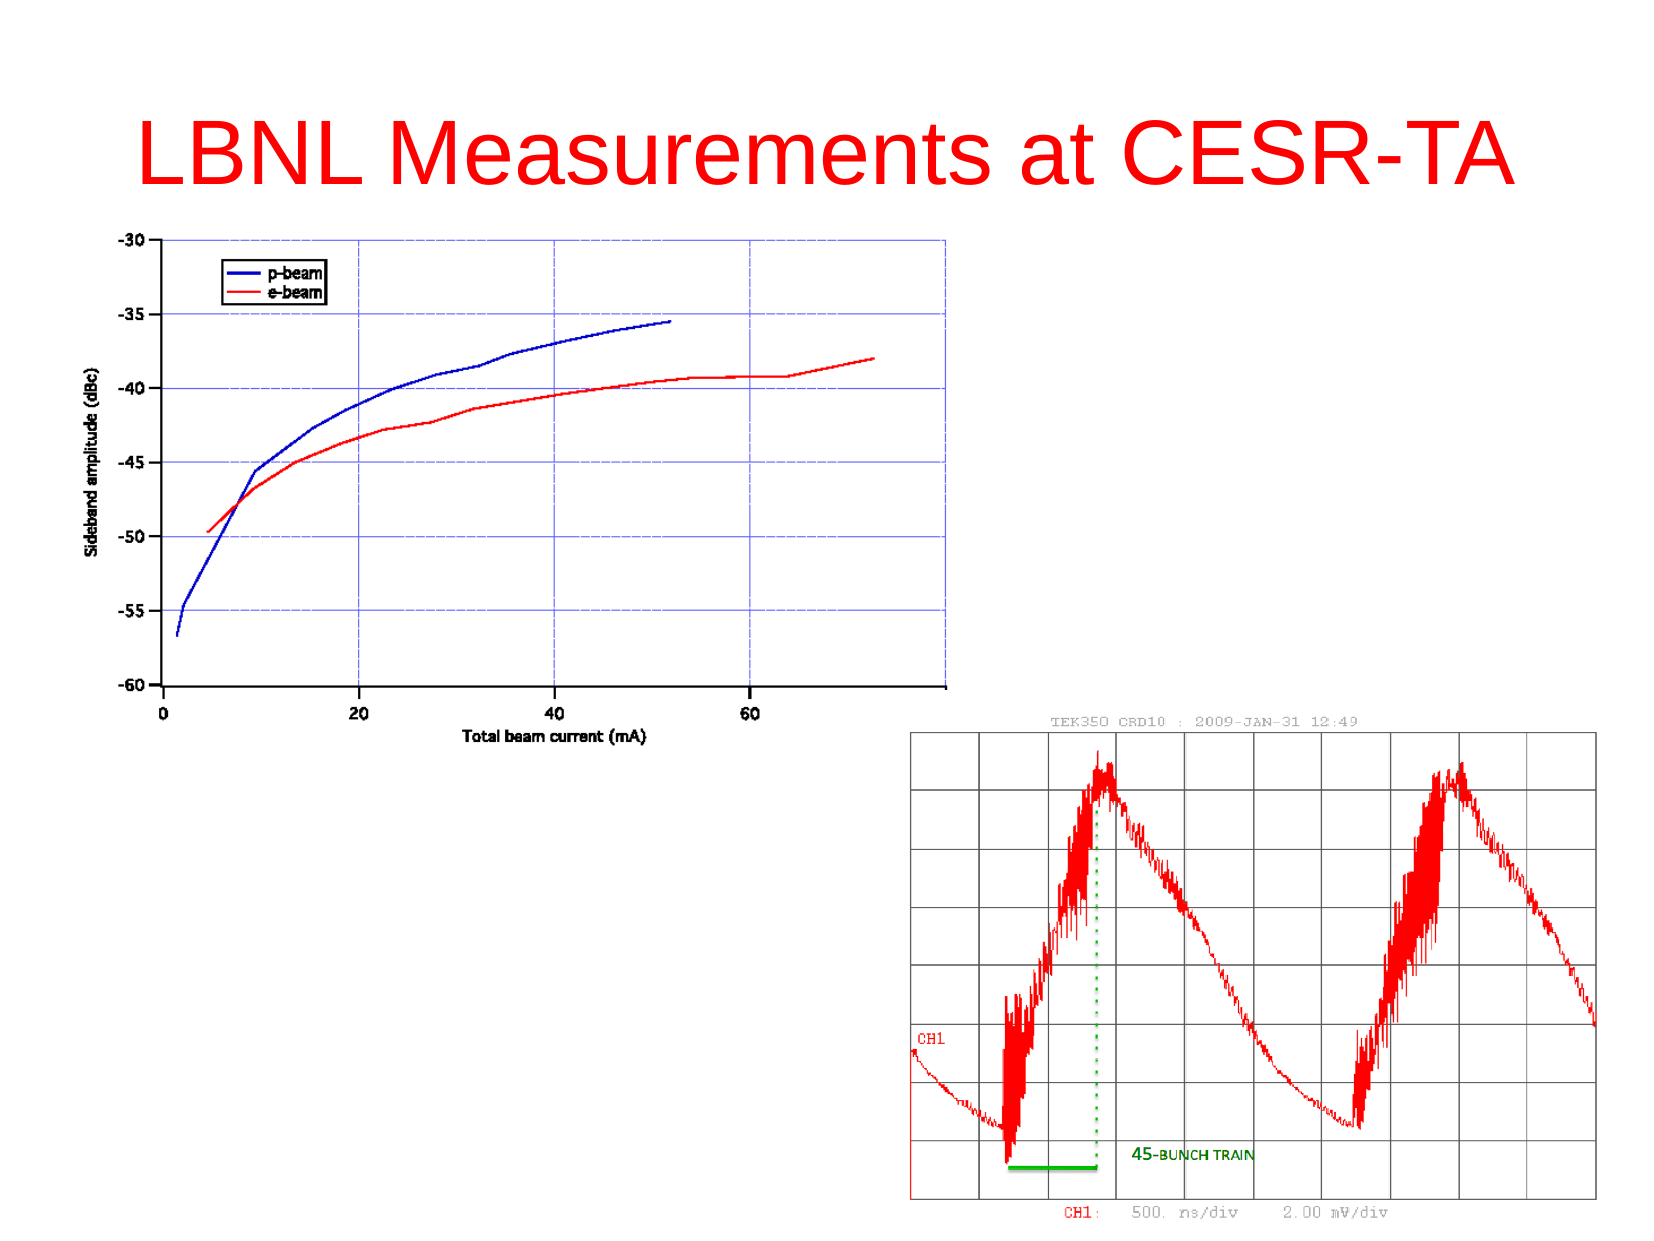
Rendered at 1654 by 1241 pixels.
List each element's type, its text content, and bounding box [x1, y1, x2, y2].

title LBNL Measurements at CESR-TA [82, 56, 1571, 250]
picture [37, 224, 1654, 1238]
